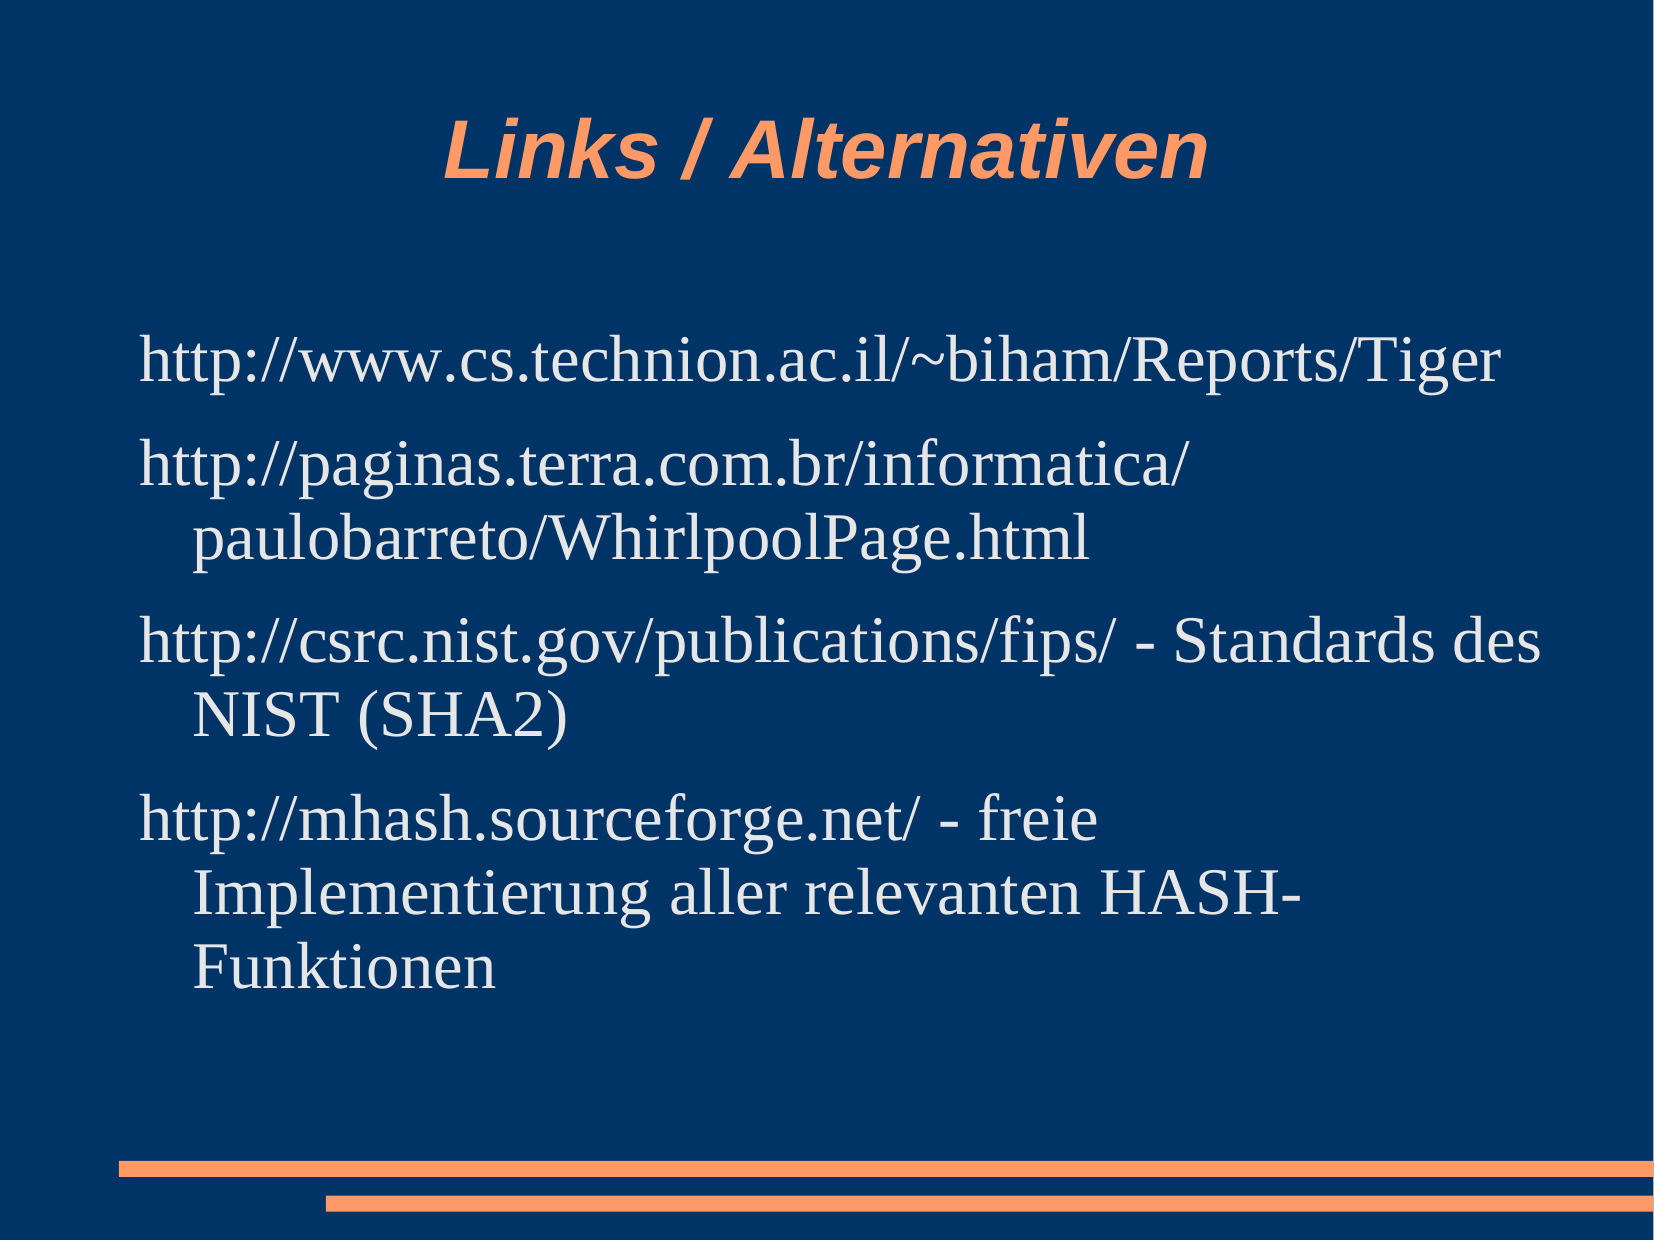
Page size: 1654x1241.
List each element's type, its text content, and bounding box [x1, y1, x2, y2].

title Links / Alternativen [121, 46, 1534, 254]
list http://www.cs.technion.ac.il/~biham/Reports/Tiger http://paginas.terra.com.br/informatica/paulobarreto/WhirlpoolPage.html http://csrc.nist.gov/publications/fips/ - Standards des NIST (SHA2) http://mhash.sourceforge.net/ - freie Implementierung aller relevanten HASH-Funktionen [121, 322, 1561, 1133]
